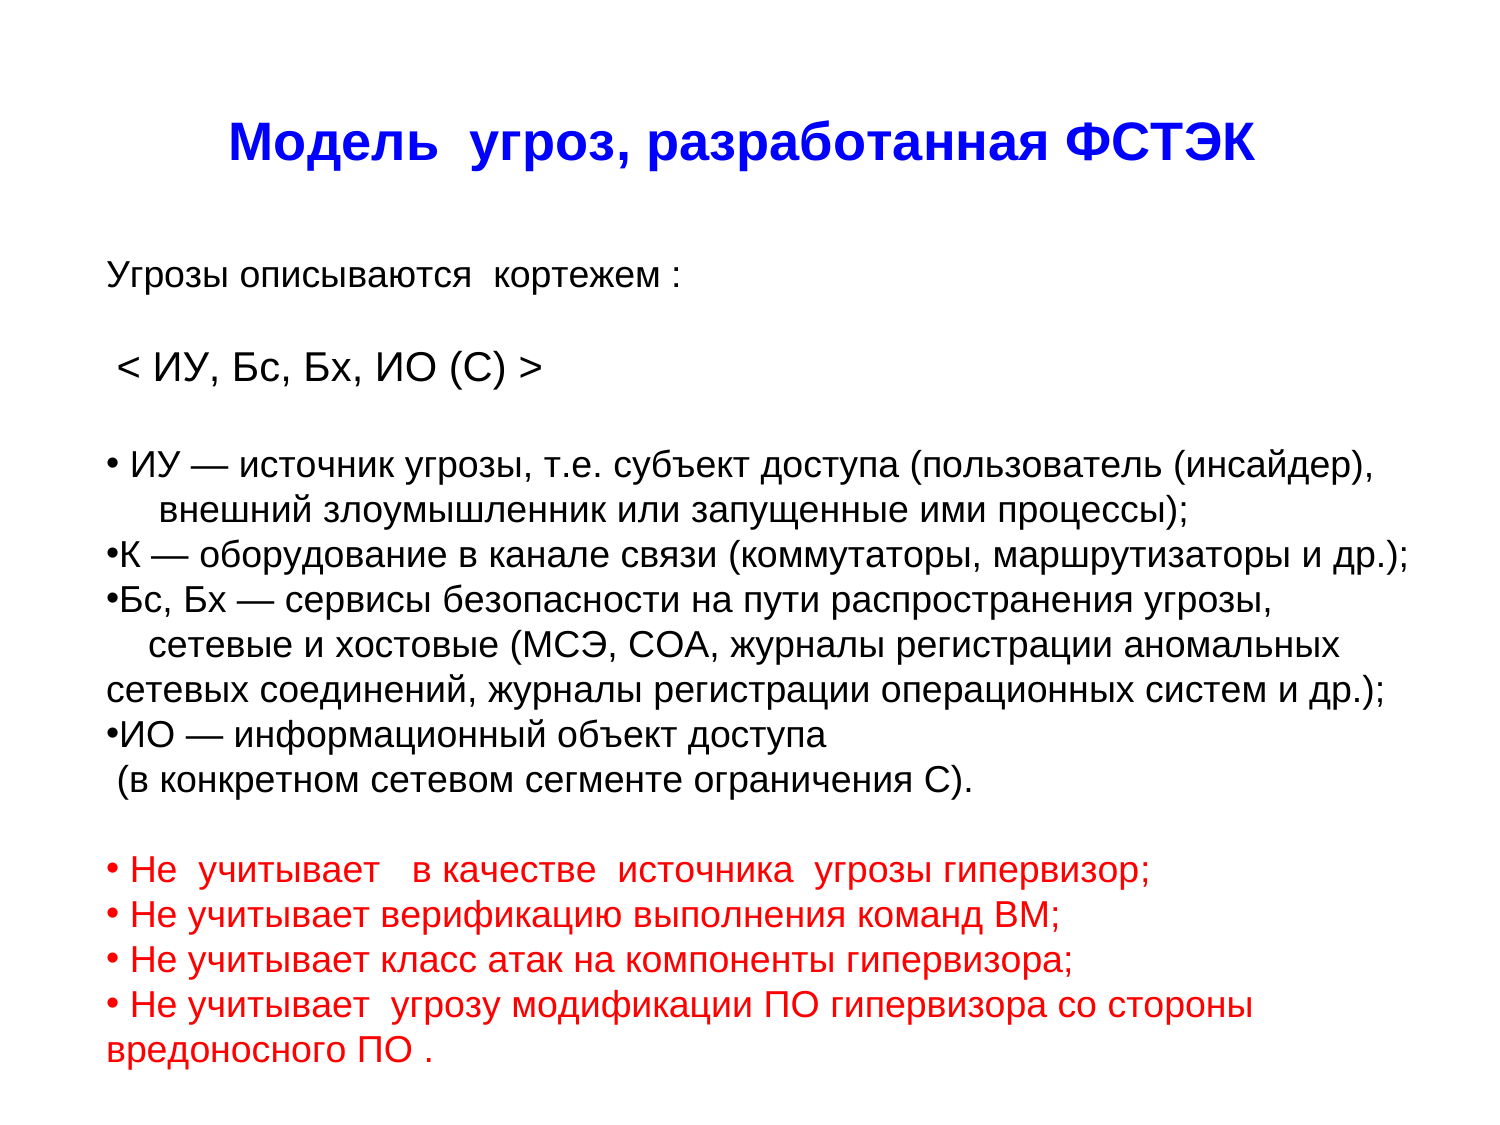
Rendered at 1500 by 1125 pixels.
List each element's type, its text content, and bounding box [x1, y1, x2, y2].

text_box Угрозы описываются кортежем : < ИУ, Бс, Бх, ИО (С) > ИУ — источник угрозы, т.е. субъект доступа (пользователь (инсайдер), внешний злоумышленник или запущенные ими процессы); К — оборудование в канале связи (коммутаторы, маршрутизаторы и др.); Бс, Бх — сервисы безопасности на пути распространения угрозы, сетевые и хостовые (МСЭ, СОА, журналы регистрации аномальных сетевых соединений, журналы регистрации операционных систем и др.); ИО — информационный объект доступа (в конкретном сетевом сегменте ограничения С). Не учитывает в качестве источника угрозы гипервизор; Не учитывает верификацию выполнения команд ВМ; Не учитывает класс атак на компоненты гипервизора; Не учитывает угрозу модификации ПО гипервизора со стороны вредоносного ПО . [88, 204, 1439, 1025]
text_box Модель угроз, разработанная ФСТЭК [75, 45, 1426, 233]
